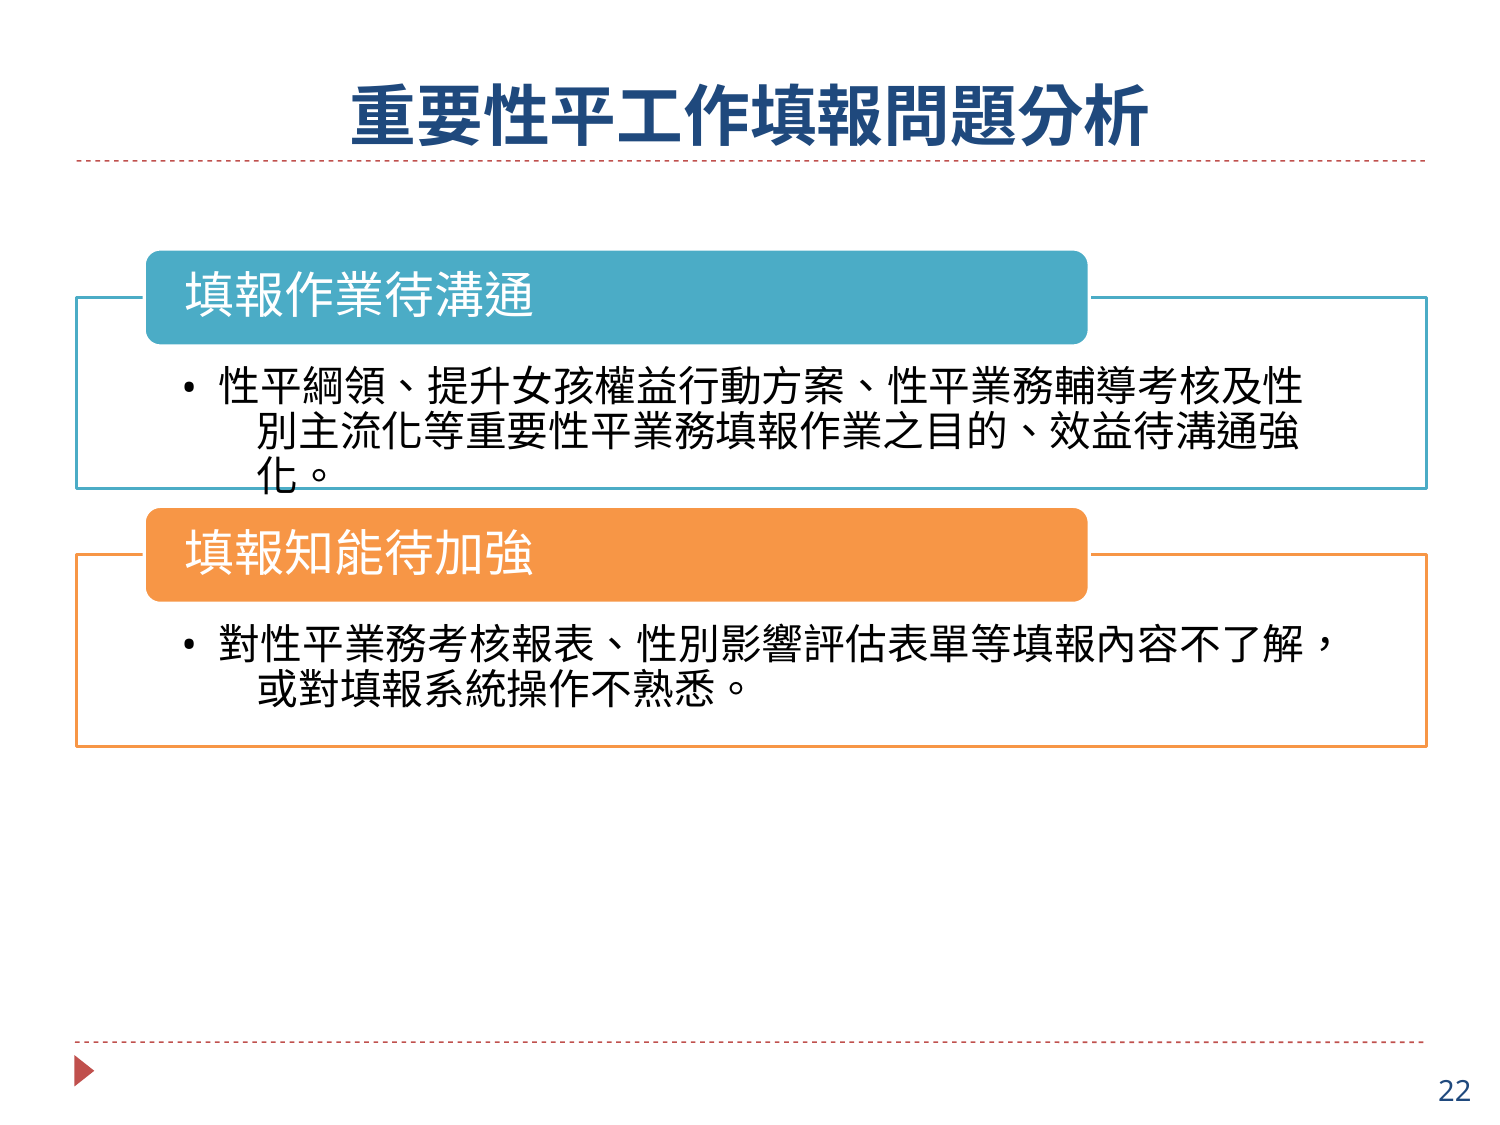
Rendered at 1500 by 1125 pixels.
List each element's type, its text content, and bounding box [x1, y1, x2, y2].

text_box 對性平業務考核報表、性別影響評估表單等填報內容不了解，或對填報系統操作不熟悉。 [76, 554, 1427, 747]
text_box 填報知能待加強 [144, 506, 1090, 604]
text_box 22 [1423, 1065, 1500, 1125]
text_box 填報作業待溝通 [144, 249, 1090, 346]
title 重要性平工作填報問題分析 [75, 24, 1426, 161]
text_box 性平綱領、提升女孩權益行動方案、性平業務輔導考核及性別主流化等重要性平業務填報作業之目的、效益待溝通強化。 [76, 297, 1427, 489]
